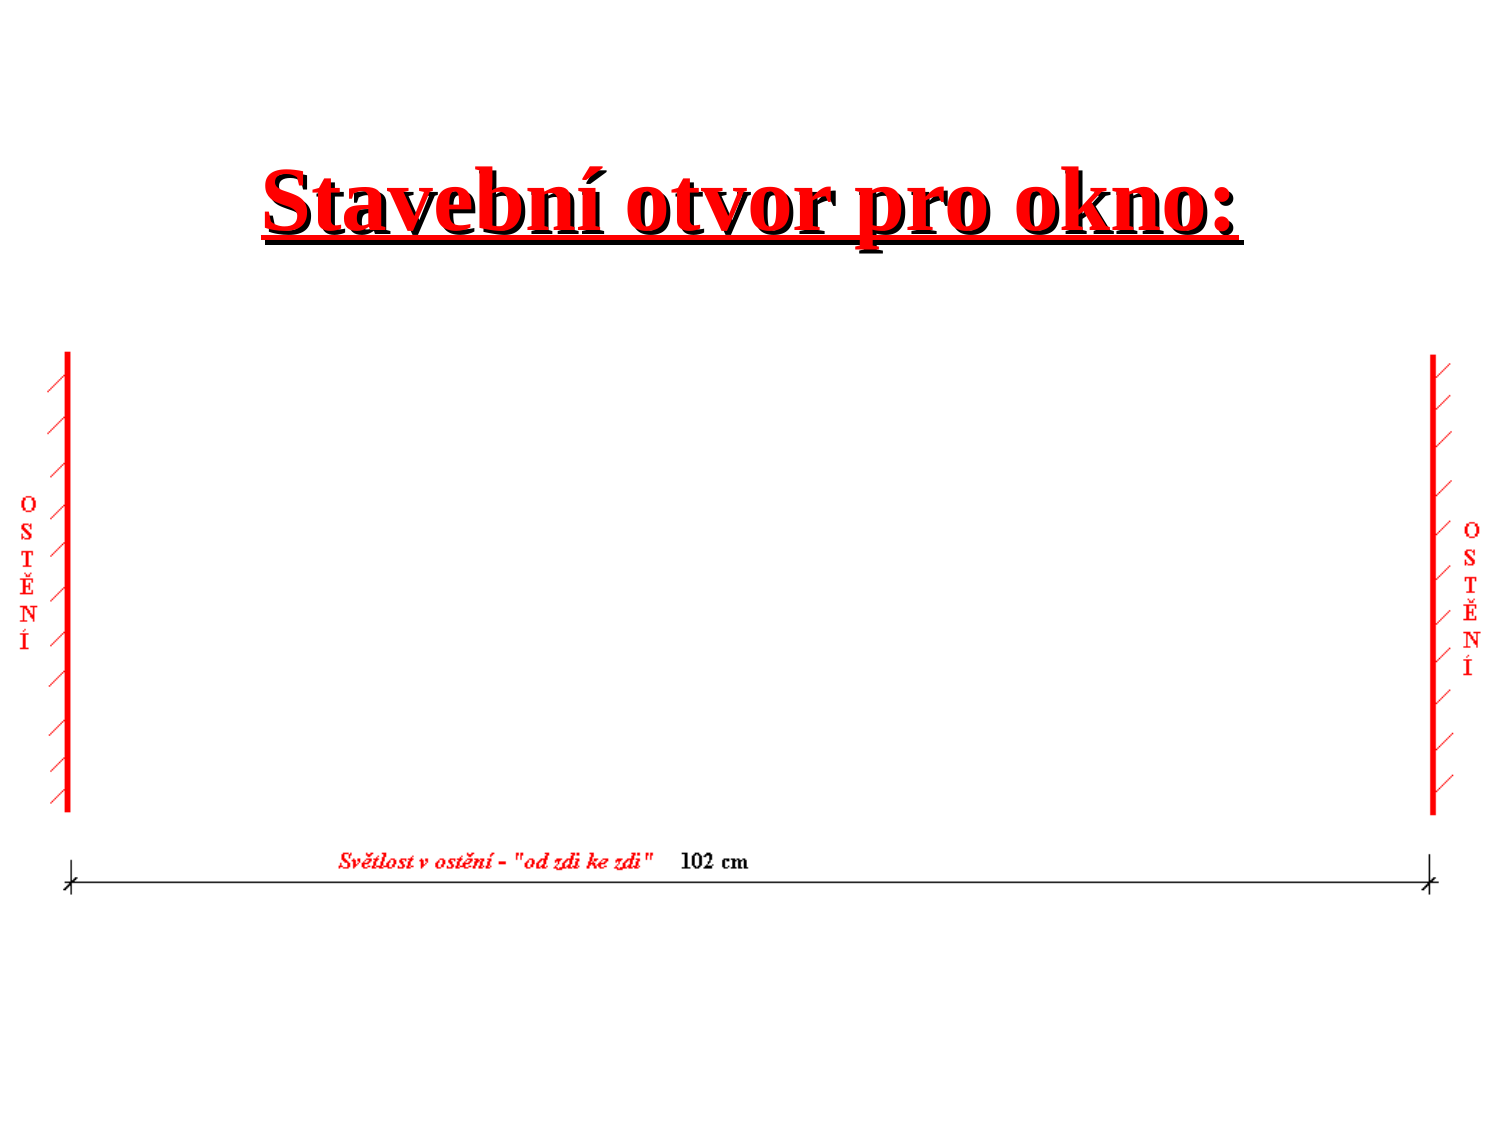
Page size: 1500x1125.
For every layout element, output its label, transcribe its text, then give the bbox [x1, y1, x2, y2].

text_box [0, 339, 1500, 902]
title Stavební otvor pro okno: [112, 99, 1388, 288]
